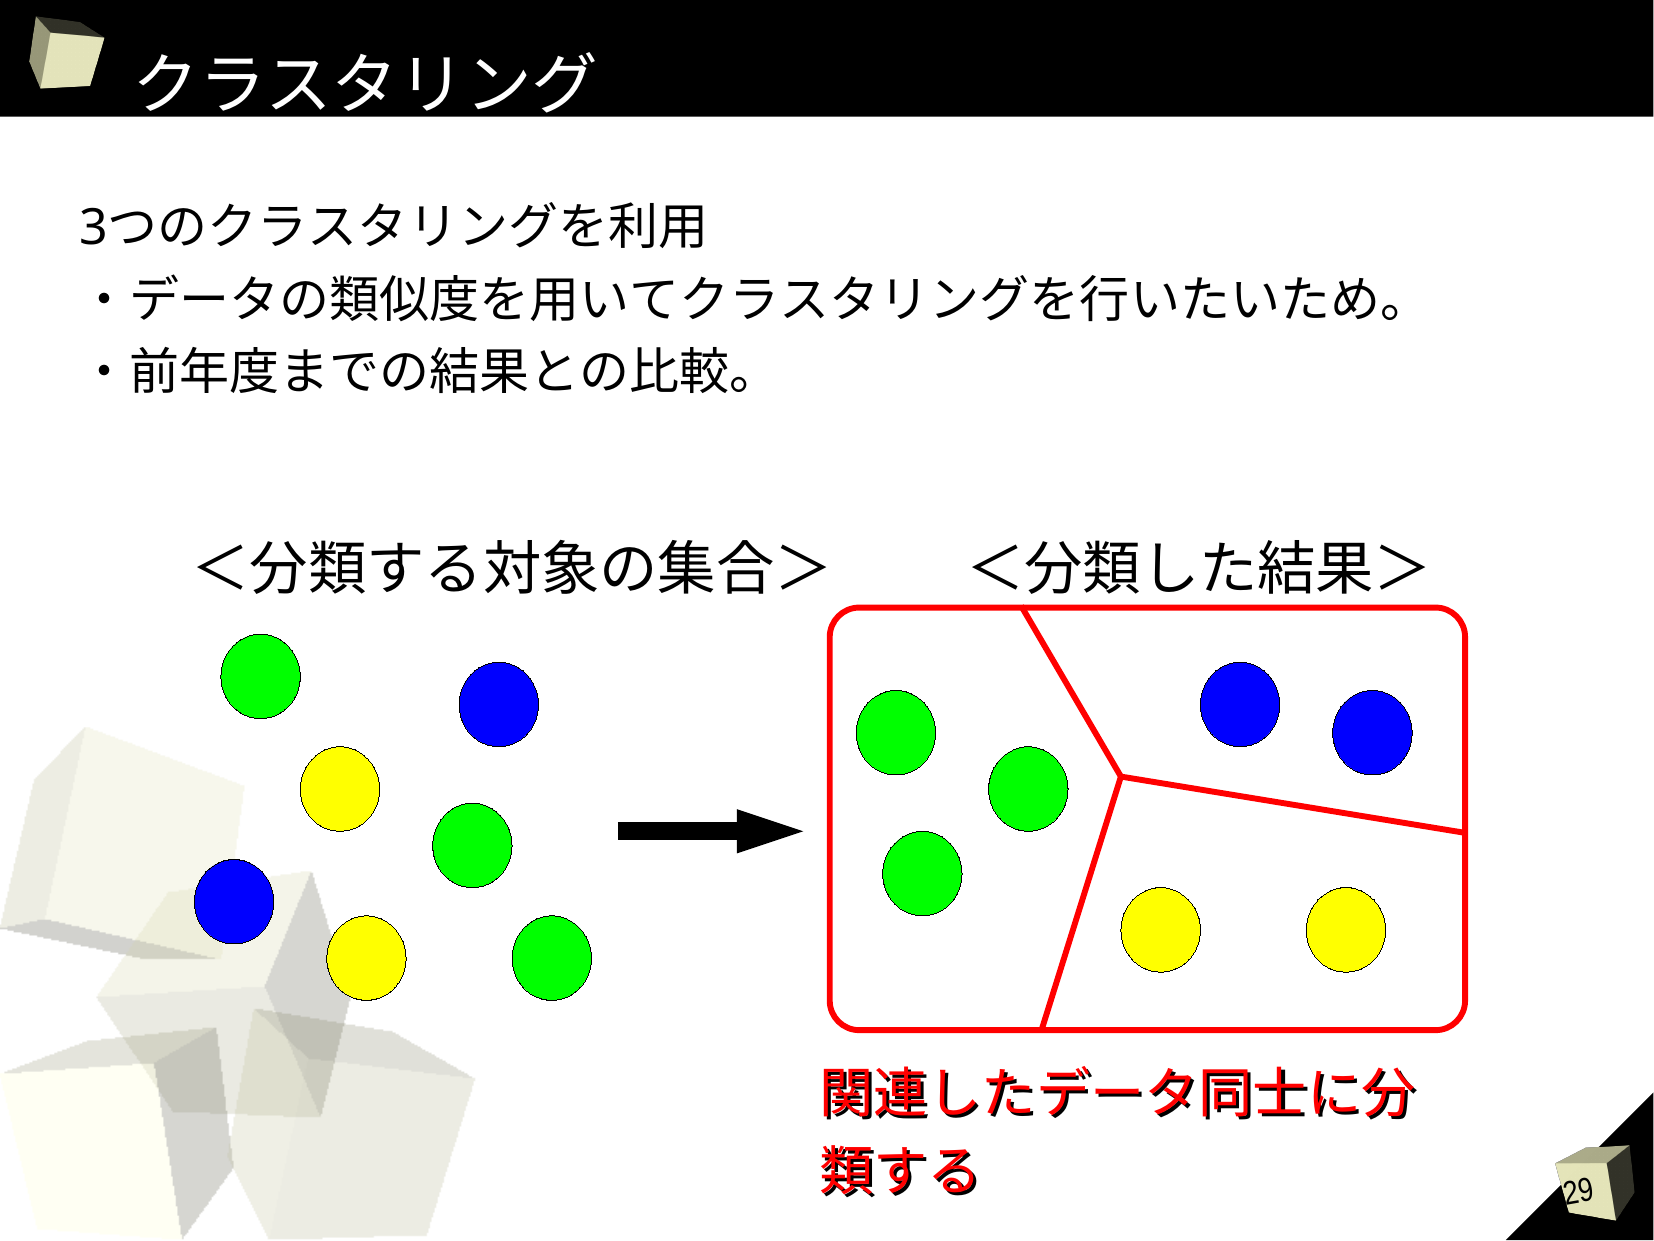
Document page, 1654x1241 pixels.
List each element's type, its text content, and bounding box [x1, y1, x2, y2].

text_box [1045, 781, 1466, 1031]
text_box ＜分類した結果＞ [951, 472, 1450, 551]
text_box [829, 607, 1117, 1031]
title [118, 0, 1595, 119]
subtitle 3つのクラスタリングを利用 ・データの類似度を用いてクラスタリングを行いたいため。 ・前年度までの結果との比較。 [44, 177, 1595, 414]
text_box 関連したデータ同士に分類する [804, 1041, 1477, 1177]
text_box [459, 662, 539, 747]
text_box ＜分類する対象の集合＞ [177, 472, 851, 551]
text_box クラスタリング [118, 23, 945, 105]
text_box [432, 803, 513, 888]
text_box [326, 915, 407, 1001]
picture [0, 726, 477, 1241]
text_box [300, 746, 380, 832]
text_box [512, 915, 592, 1001]
text_box [194, 859, 274, 944]
text_box [220, 634, 301, 719]
text_box [1026, 607, 1466, 829]
